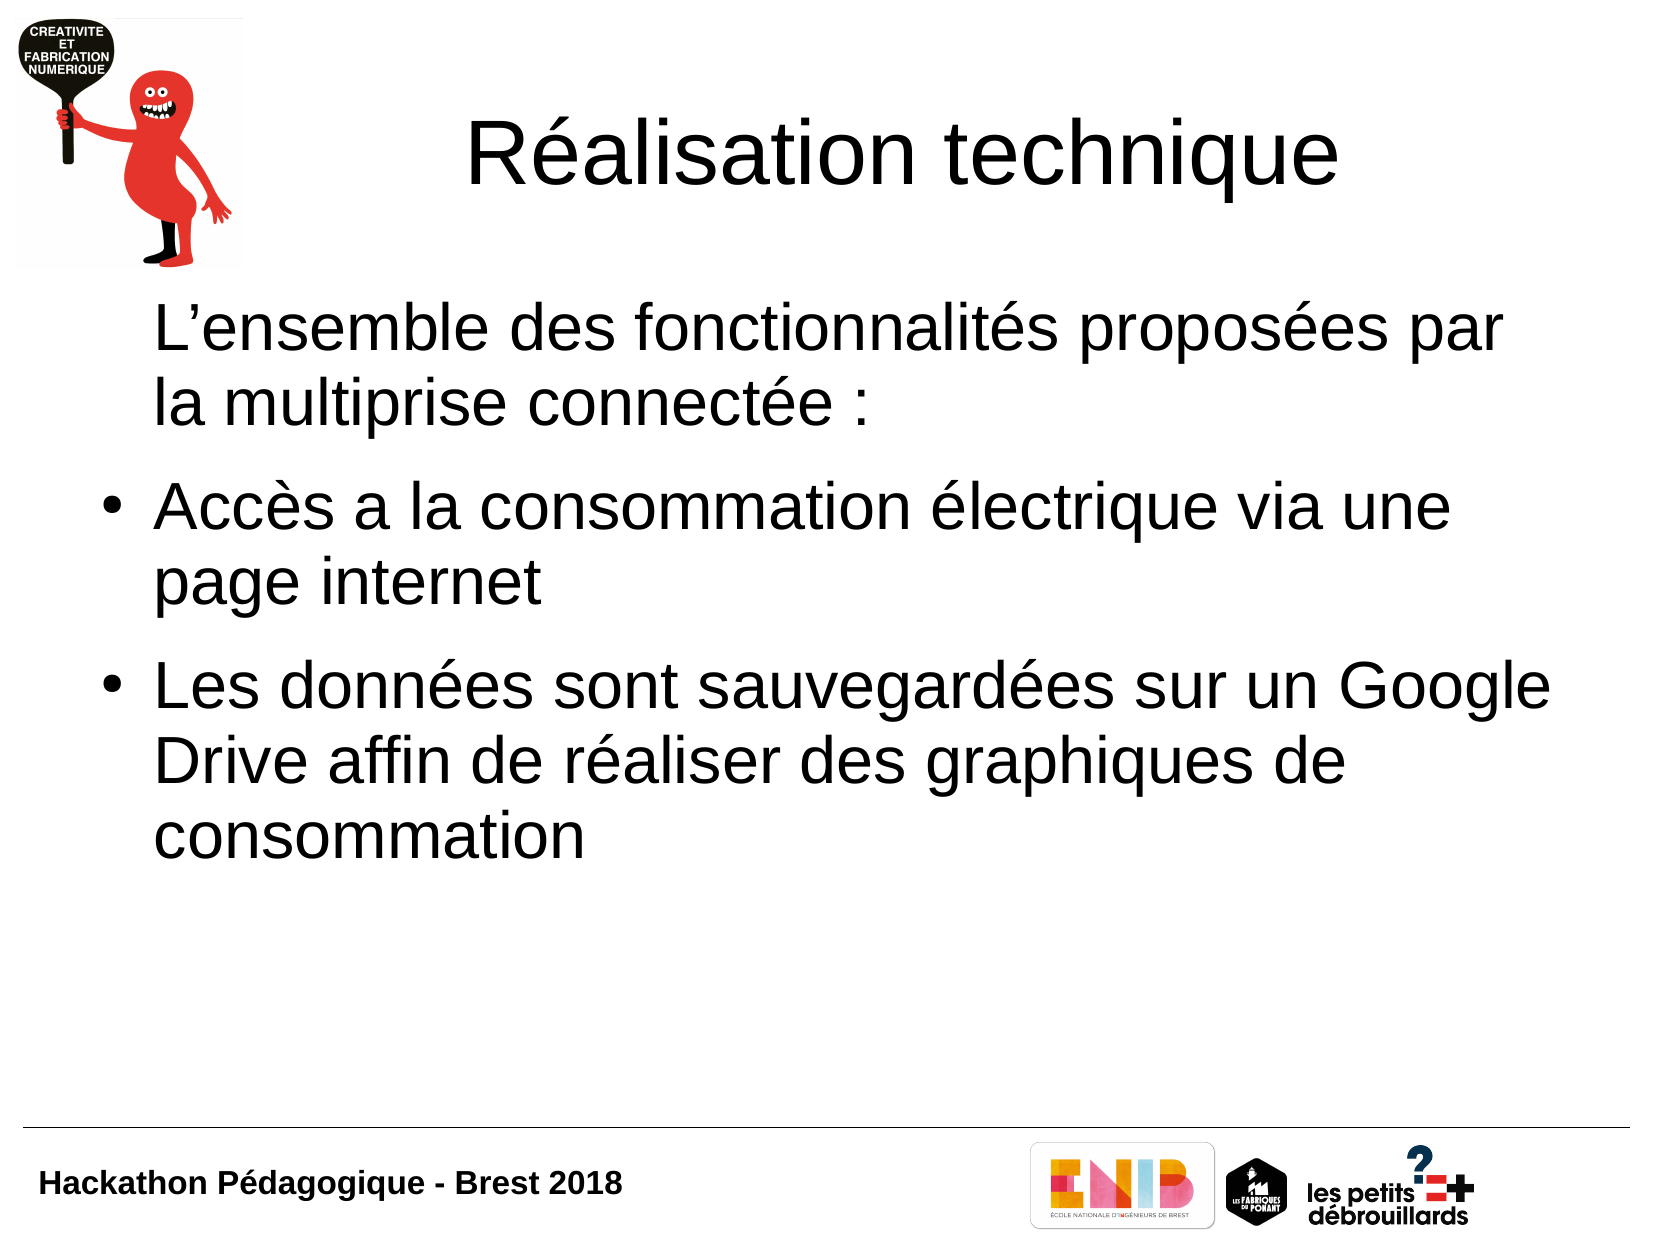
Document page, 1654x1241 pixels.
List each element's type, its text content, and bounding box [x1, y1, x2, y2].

picture [15, 18, 243, 269]
picture [1308, 1145, 1474, 1225]
picture [1015, 1127, 1287, 1241]
list L’ensemble des fonctionnalités proposées par la multiprise connectée : Accès a la consommation électrique via une page internet Les données sont sauvegardées sur un Google Drive affin de réaliser des graphiques de consommation [82, 290, 1571, 1109]
title Réalisation technique [243, 49, 1571, 257]
text_box Hackathon Pédagogique - Brest 2018 [23, 1157, 945, 1210]
